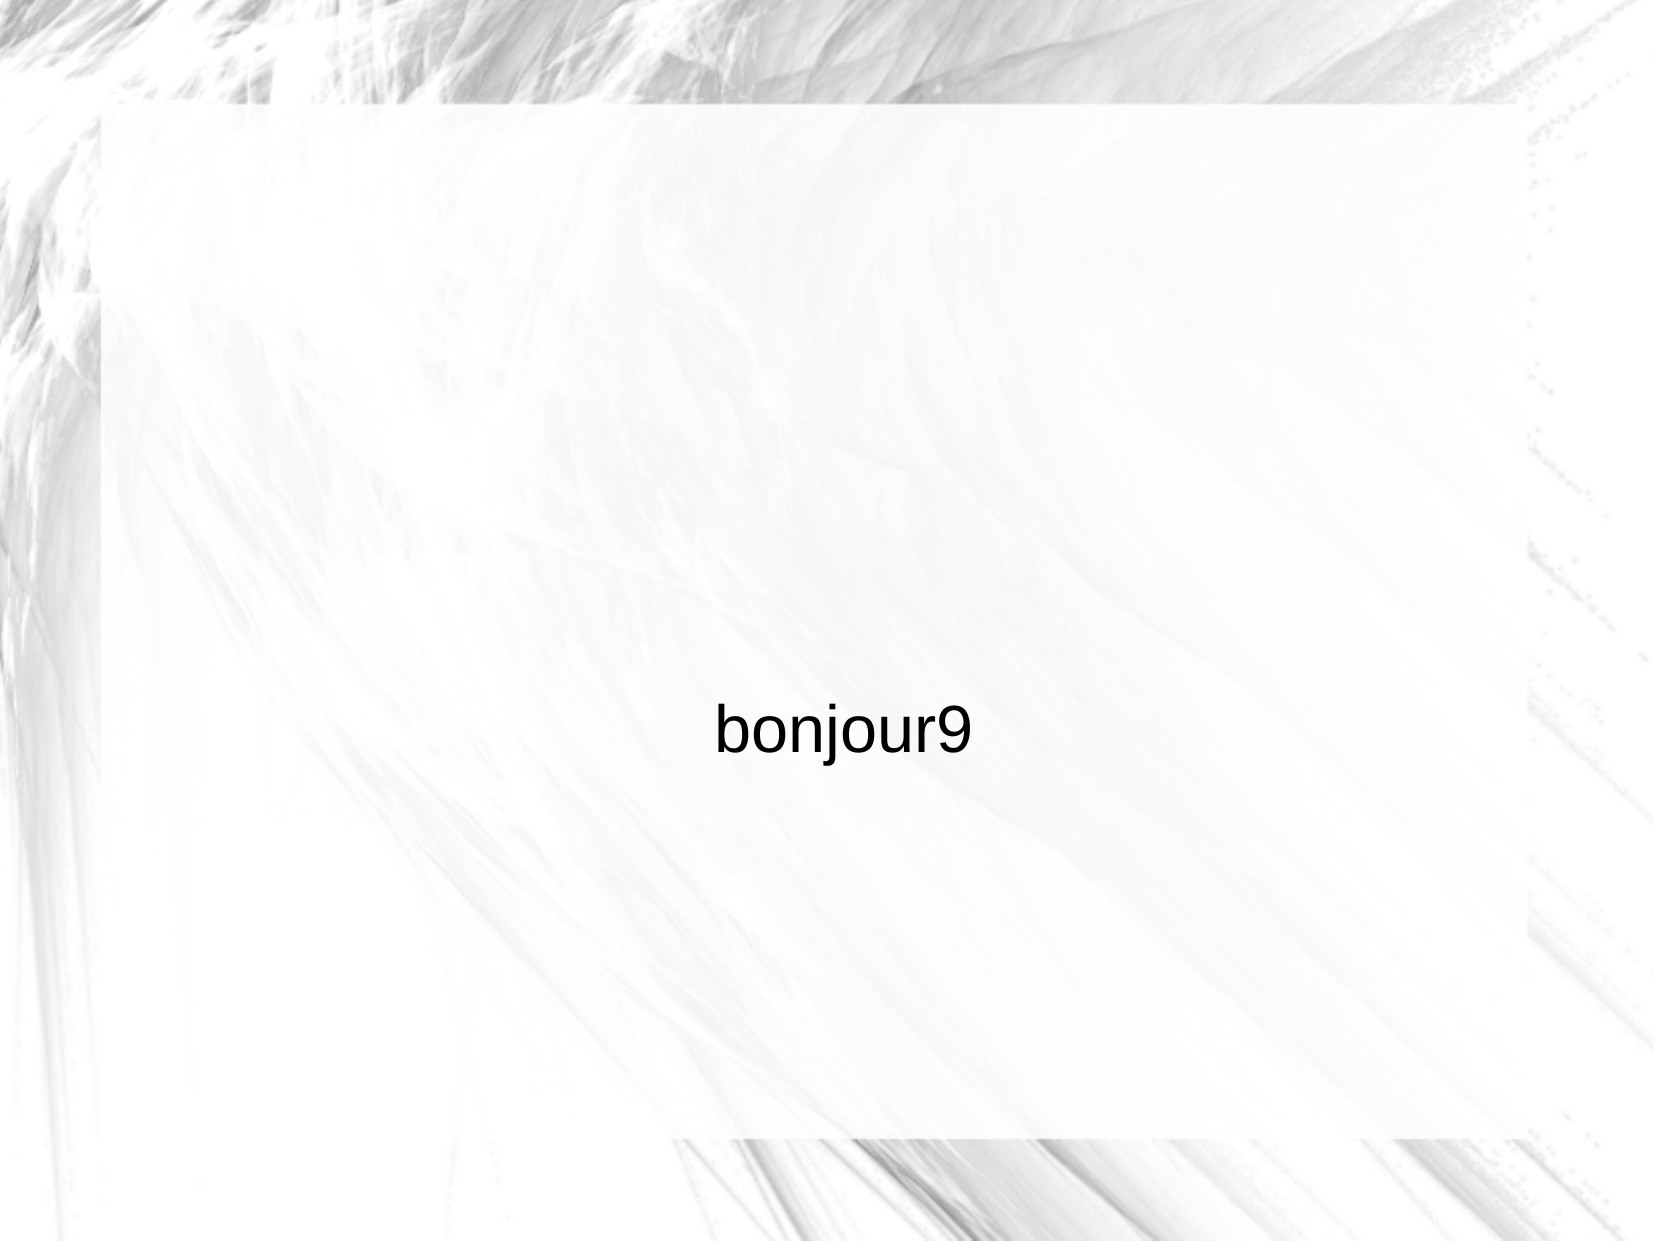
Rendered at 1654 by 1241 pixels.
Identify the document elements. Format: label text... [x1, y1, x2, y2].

subtitle bonjour9 [118, 319, 1571, 1139]
picture [0, 0, 1654, 1241]
